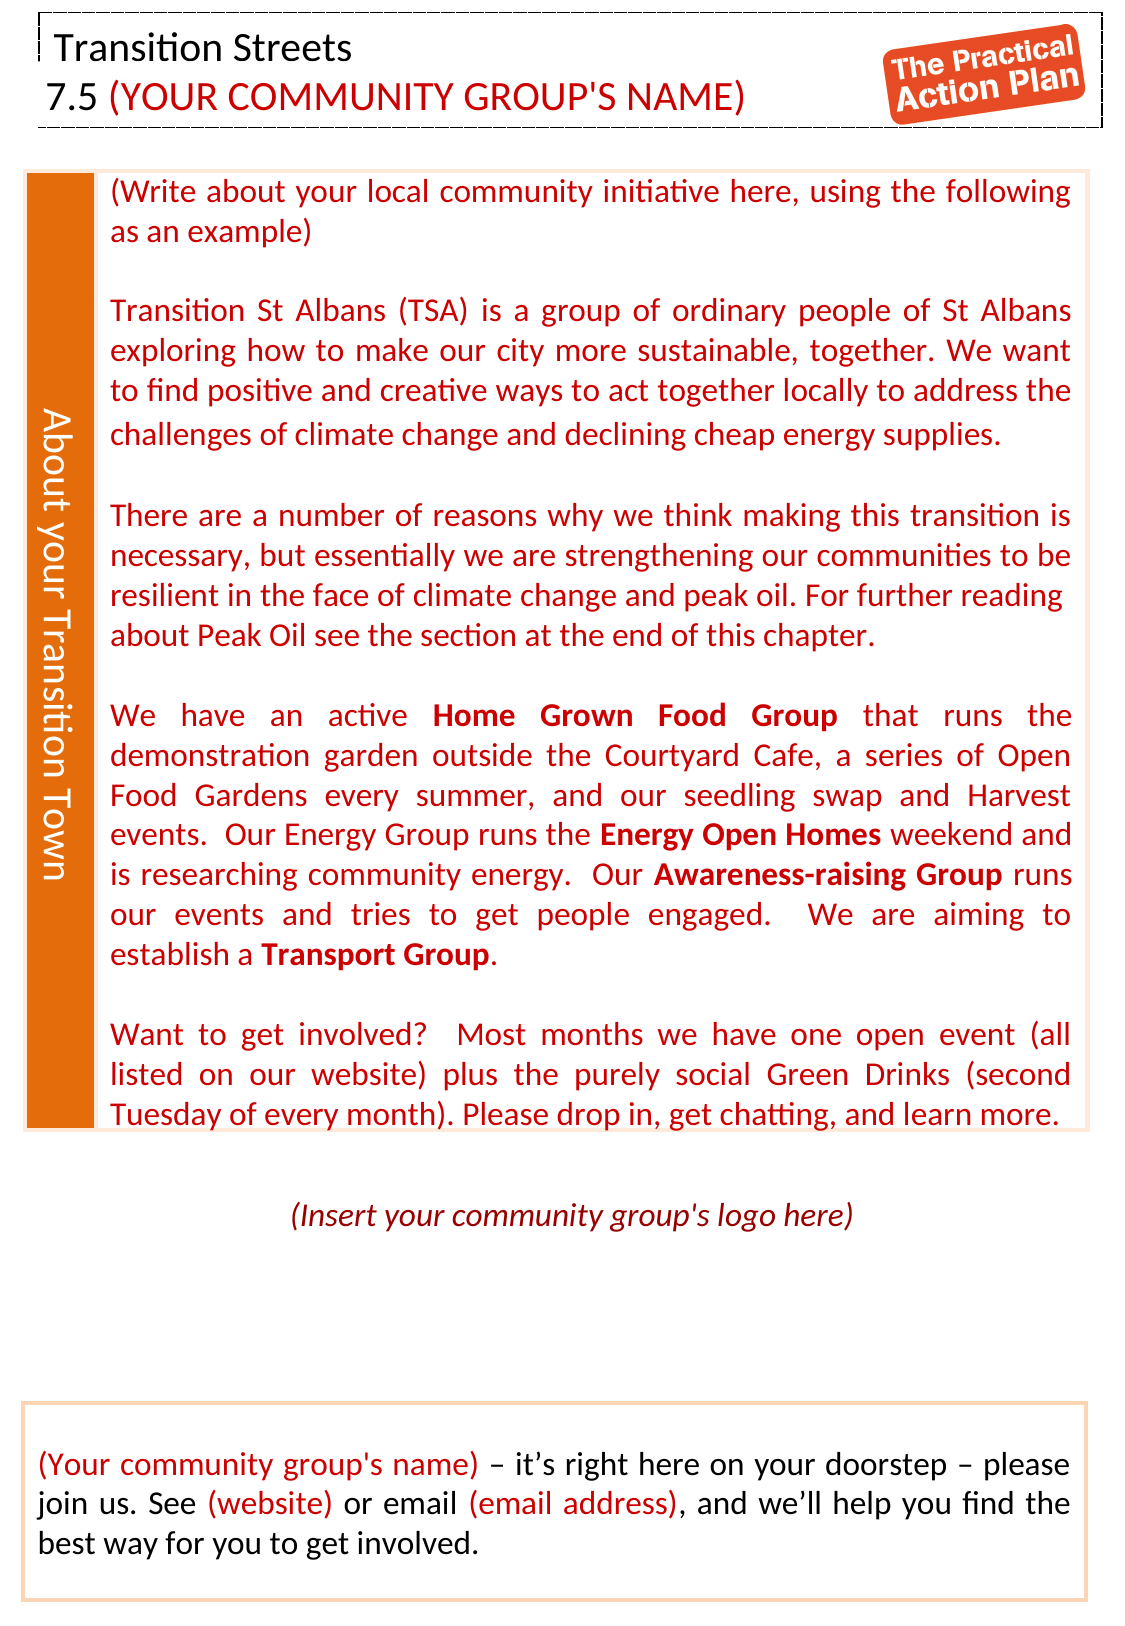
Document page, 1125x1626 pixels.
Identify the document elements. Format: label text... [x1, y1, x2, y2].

text_box 7.5 (YOUR COMMUNITY GROUP'S NAME) [30, 61, 762, 127]
text_box About your Transition Town [24, 170, 96, 1130]
text_box (Your community group's name) – it’s right here on your doorstep – please join us. See (website) or email (email address), and we’ll help you find the best way for you to get involved. [22, 1403, 1086, 1600]
text_box (Insert your community group's logo here) [275, 1185, 927, 1241]
picture [870, 24, 1102, 128]
text_box (Write about your local community initiative here, using the following as an example) Transition St Albans (TSA) is a group of ordinary people of St Albans exploring how to make our city more sustainable, together. We want to find positive and creative ways to act together locally to address the challenges of climate change and declining cheap energy supplies. There are a number of reasons why we think making this transition is necessary, but essentially we are strengthening our communities to be resilient in the face of climate change and peak oil. For further reading about Peak Oil see the section at the end of this chapter. We have an active Home Grown Food Group that runs the demonstration garden outside the Courtyard Cafe, a series of Open Food Gardens every summer, and our seedling swap and Harvest events. Our Energy Group runs the Energy Open Homes weekend and is researching community energy. Our Awareness-raising Group runs our events and tries to get people engaged. We are aiming to establish a Transport Group. Want to get involved? Most months we have one open event (all listed on our website) plus the purely social Green Drinks (second Tuesday of every month). Please drop in, get chatting, and learn more. [96, 170, 1088, 1130]
